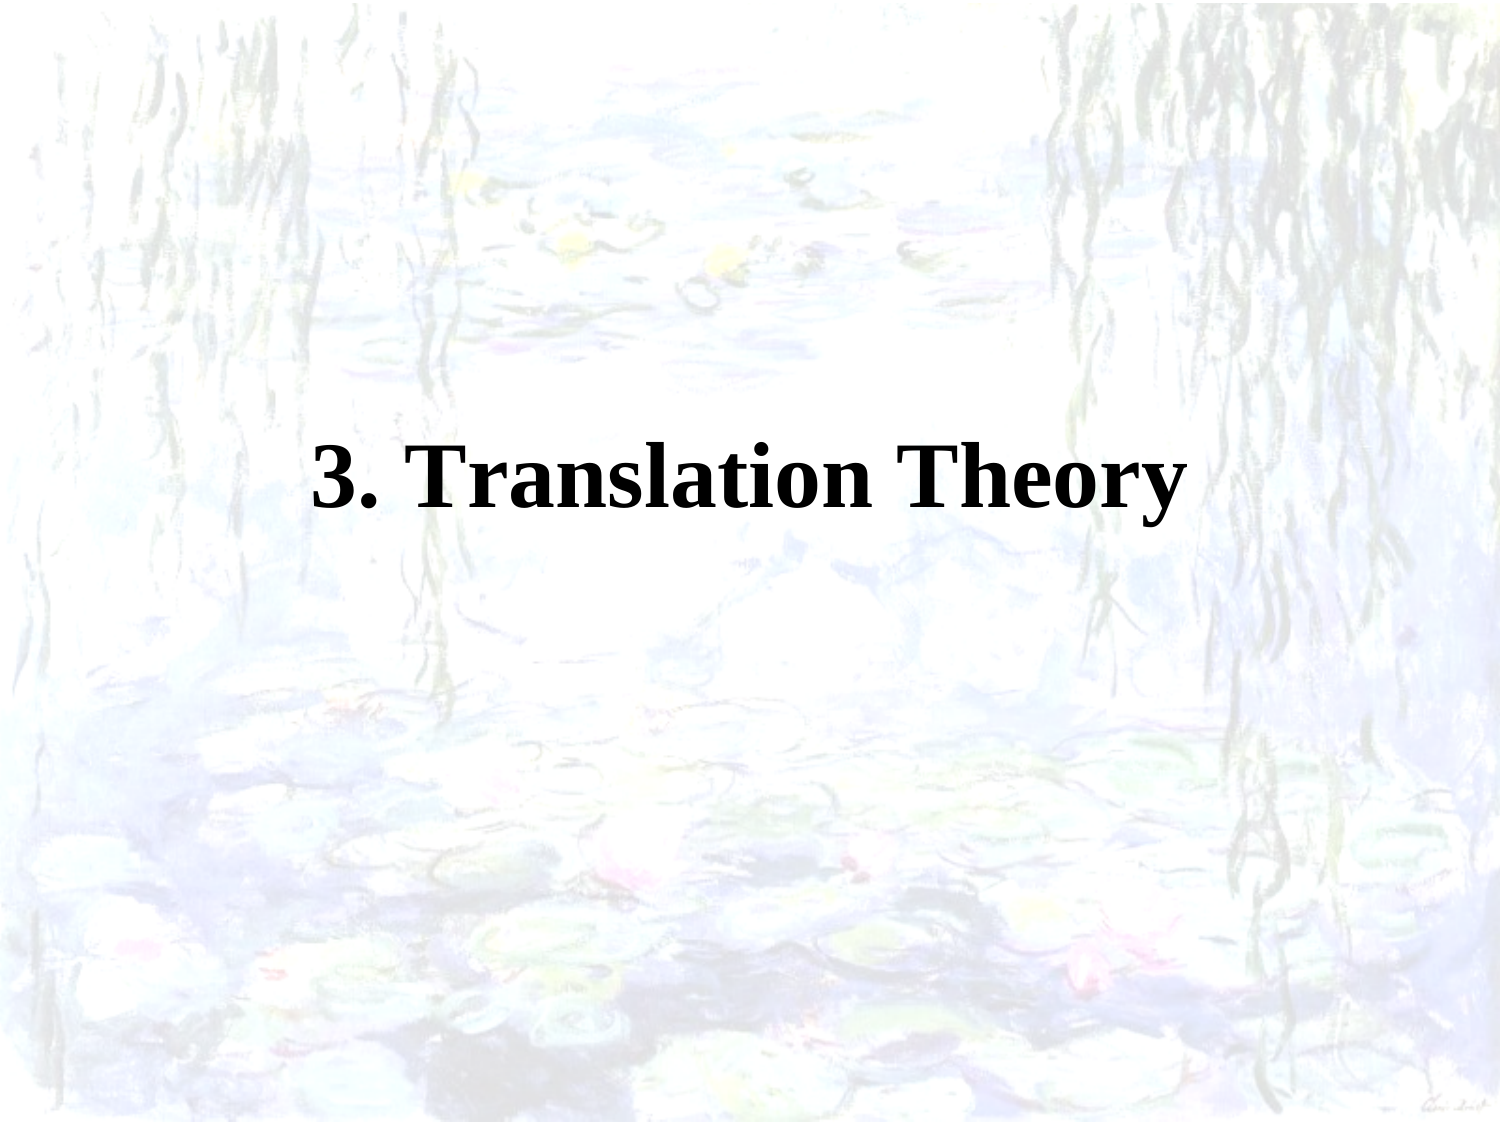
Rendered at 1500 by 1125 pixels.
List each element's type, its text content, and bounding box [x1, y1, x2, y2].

picture [0, 3, 1500, 1122]
title 3. Translation Theory [112, 349, 1388, 591]
